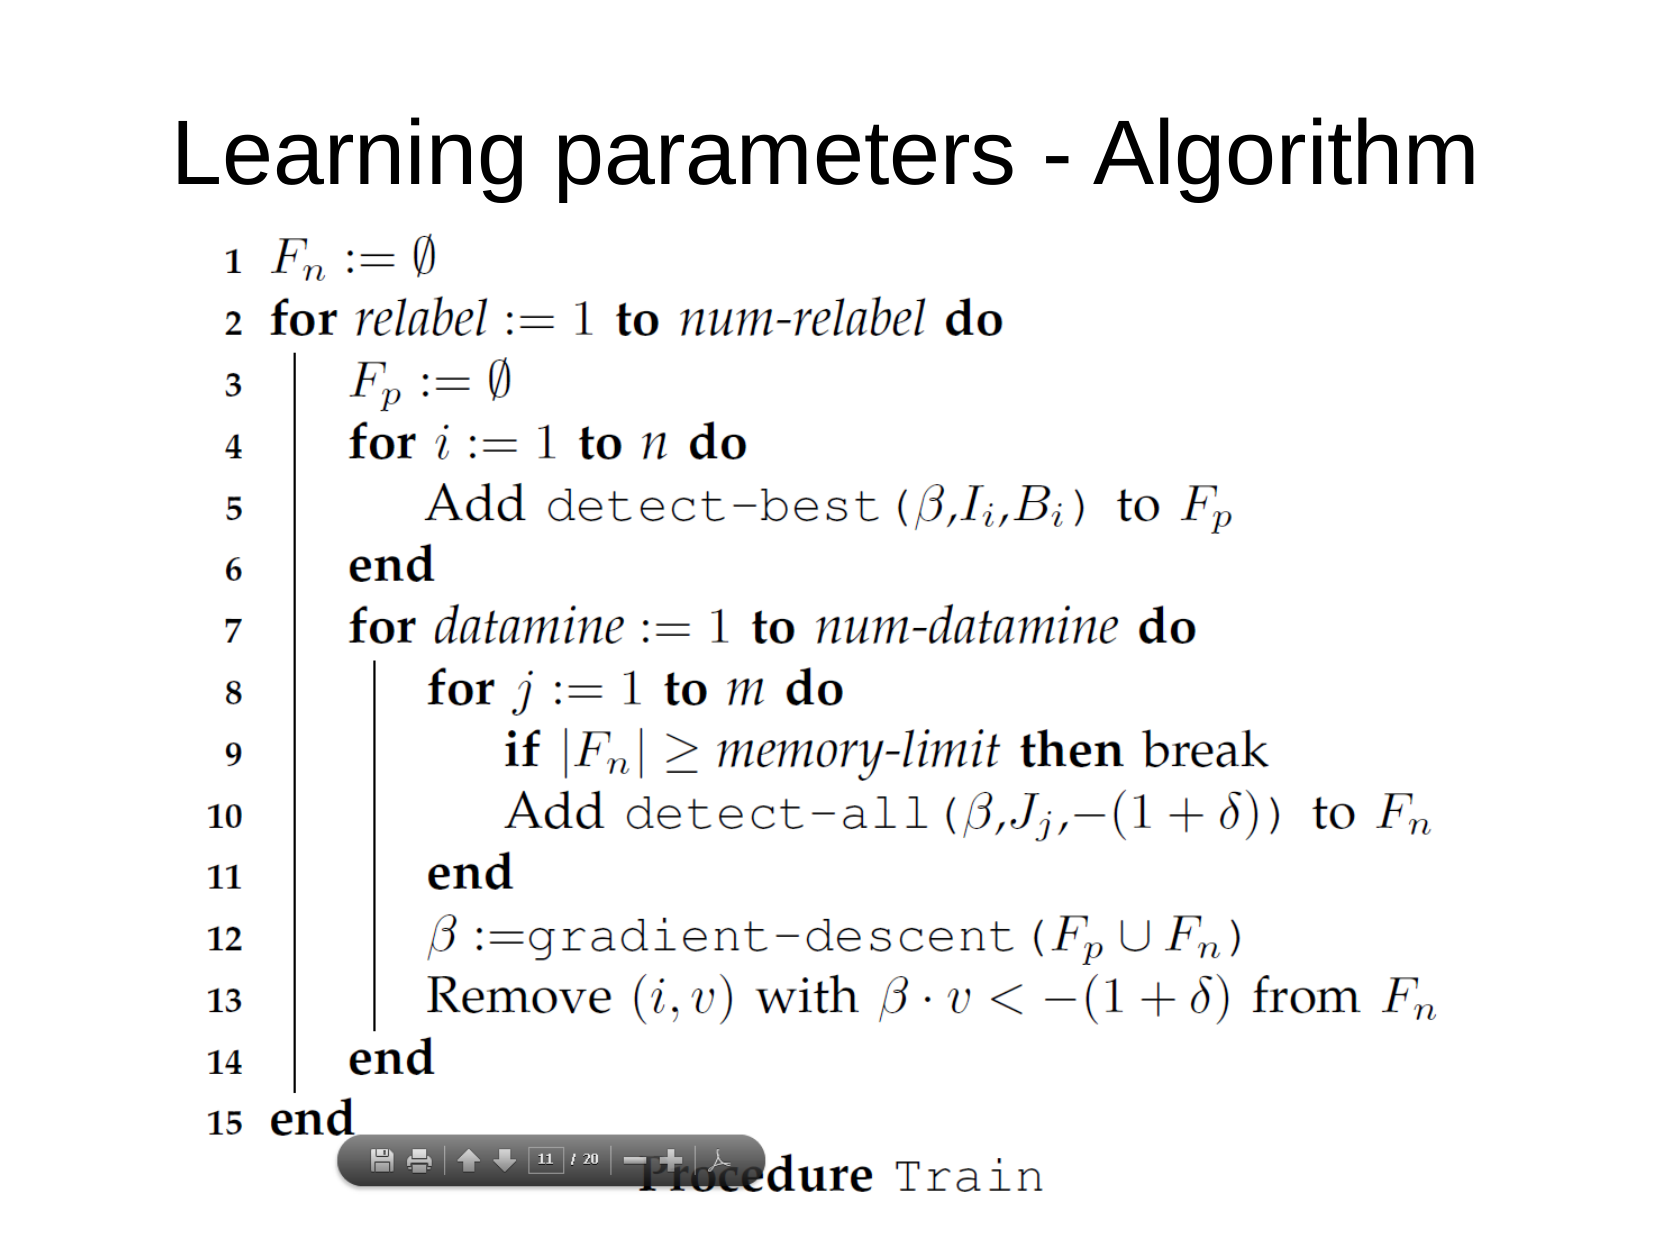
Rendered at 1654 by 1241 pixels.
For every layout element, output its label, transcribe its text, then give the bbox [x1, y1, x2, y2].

picture [206, 218, 1472, 1211]
title Learning parameters - Algorithm [82, 49, 1571, 257]
